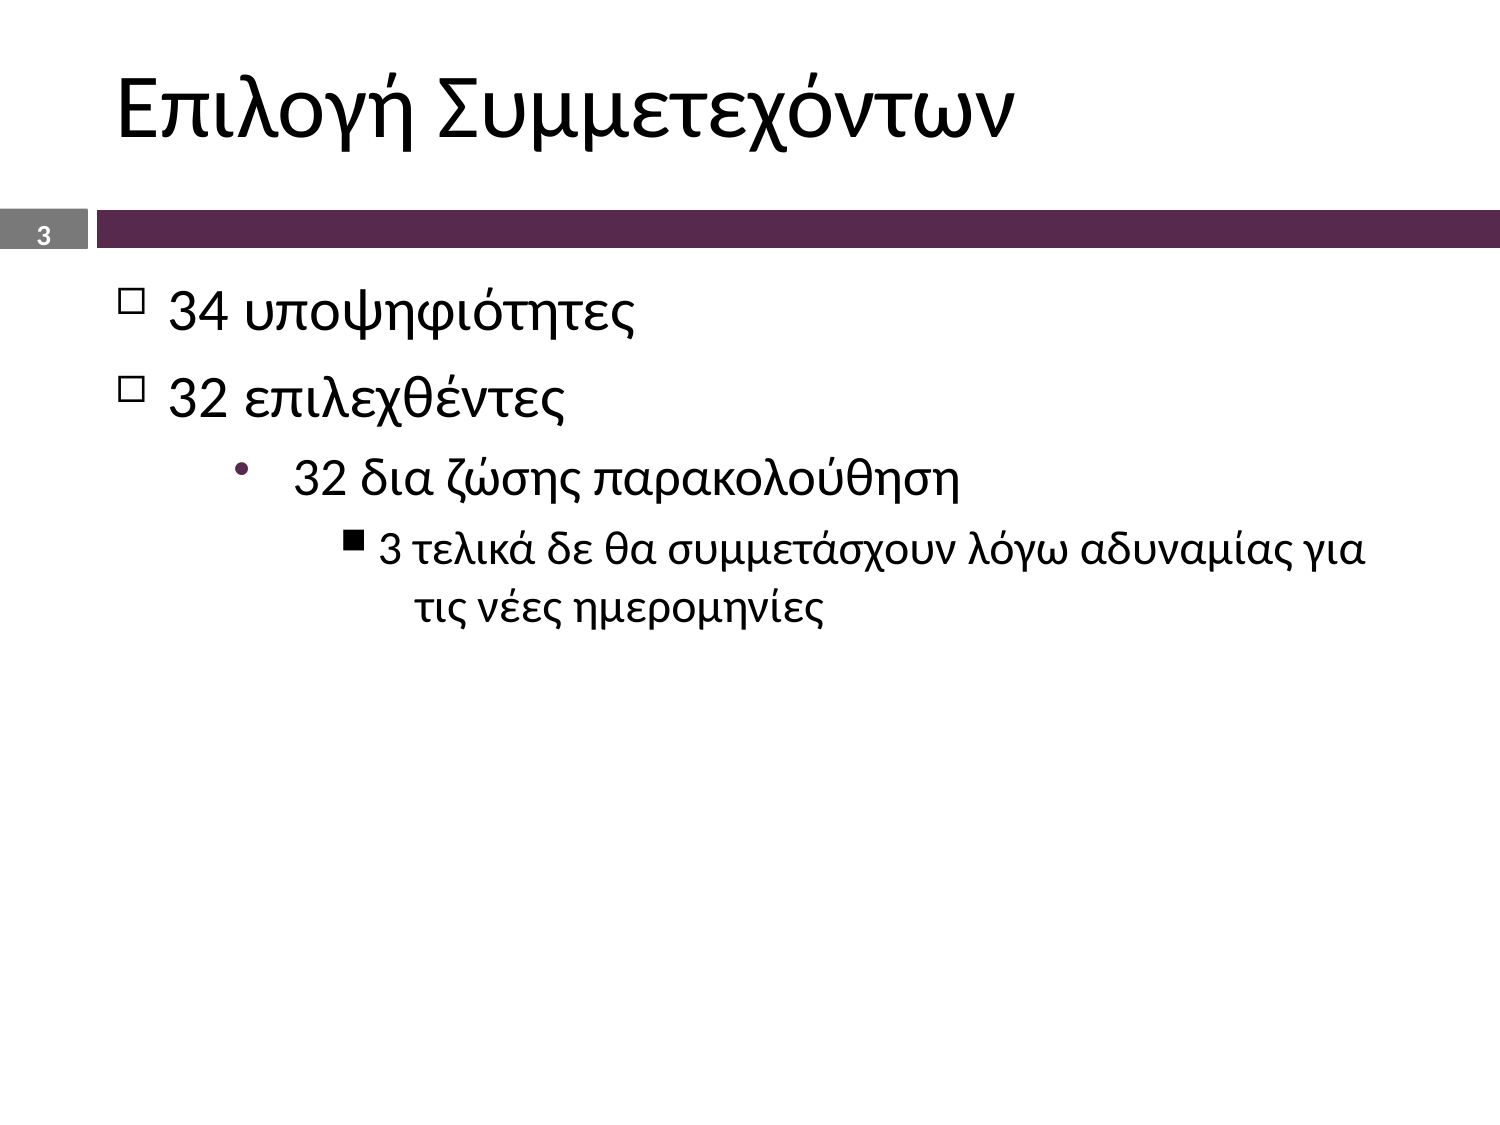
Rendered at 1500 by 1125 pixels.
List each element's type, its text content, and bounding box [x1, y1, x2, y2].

text_box [0, 208, 88, 249]
list 34 υποψηφιότητες 32 επιλεχθέντες 32 δια ζώσης παρακολούθηση 3 τελικά δε θα συμμετάσχουν λόγω αδυναμίας για τις νέες ημερομηνίες [100, 262, 1438, 1000]
title Επιλογή Συμμετεχόντων [100, 19, 1438, 182]
